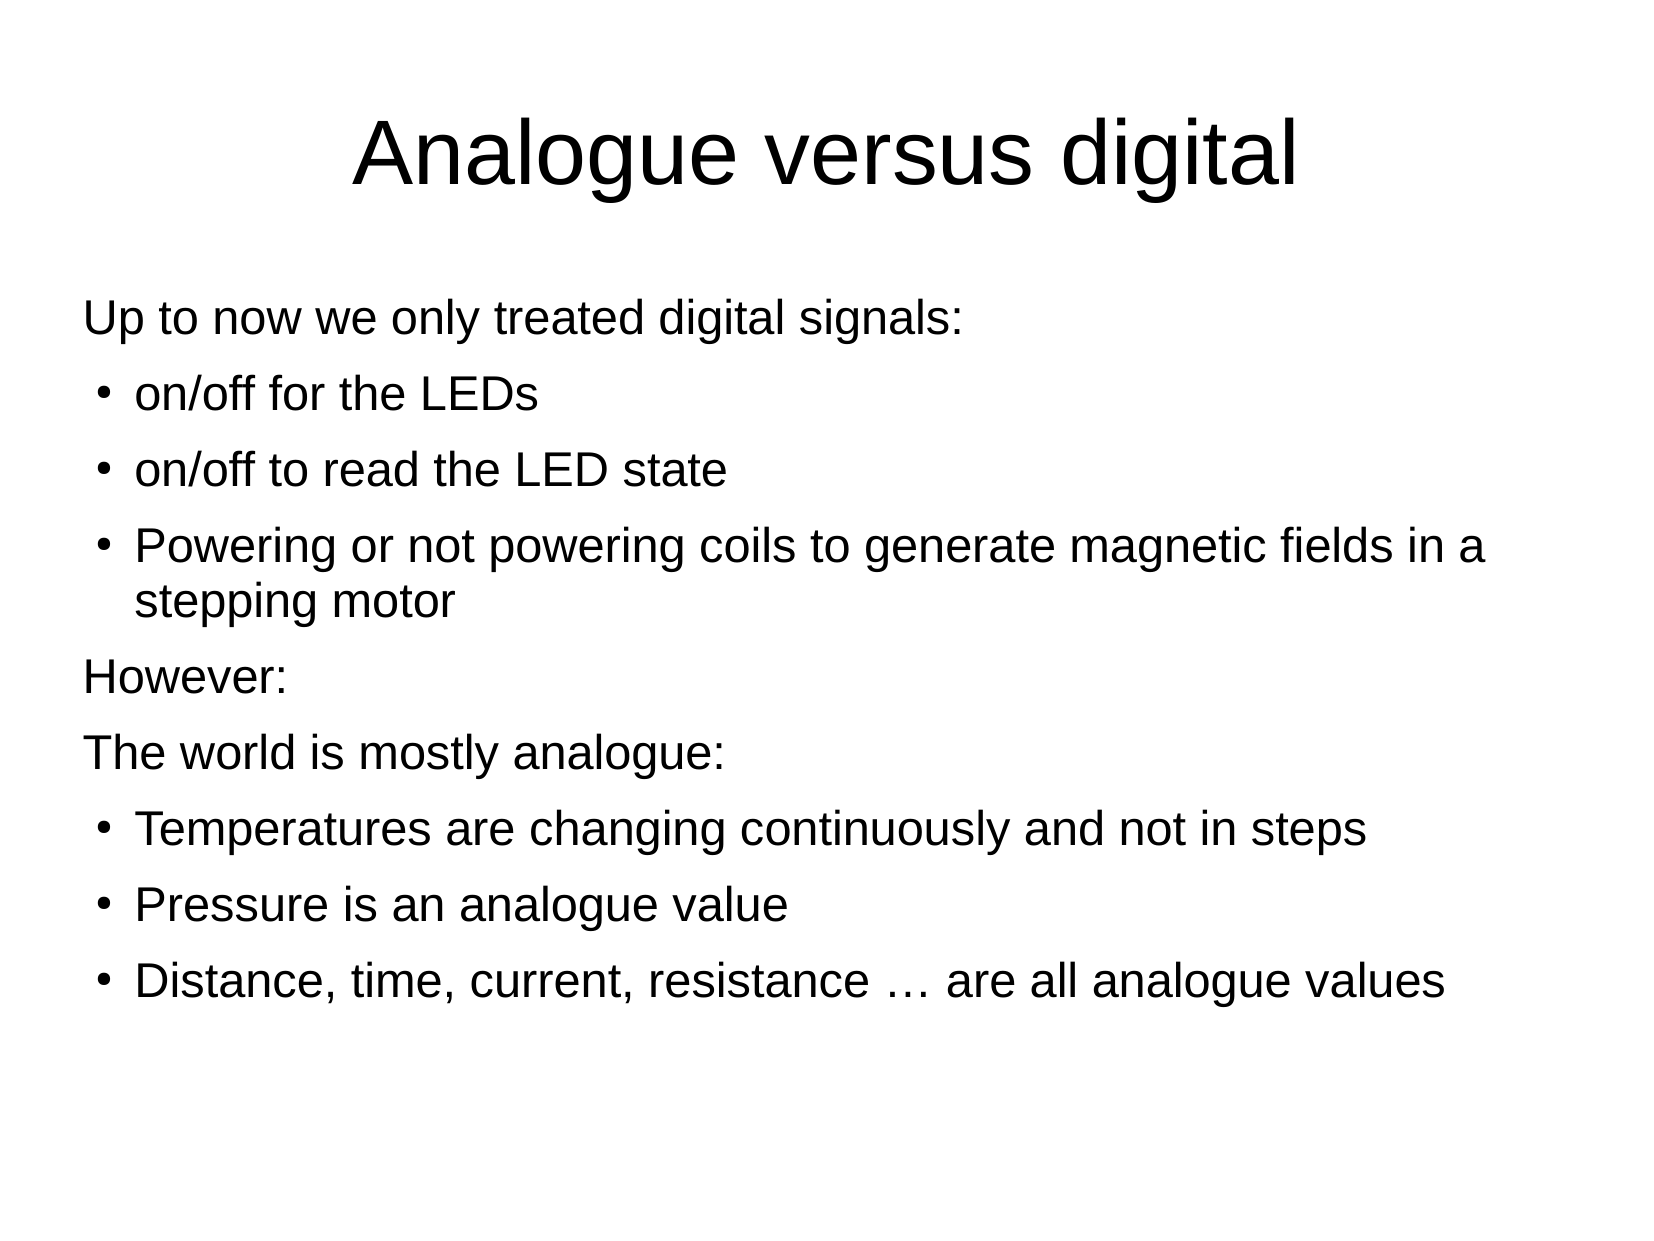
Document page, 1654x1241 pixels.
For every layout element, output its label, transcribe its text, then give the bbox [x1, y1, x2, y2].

list Up to now we only treated digital signals: on/off for the LEDs on/off to read the LED state Powering or not powering coils to generate magnetic fields in a stepping motor However: The world is mostly analogue: Temperatures are changing continuously and not in steps Pressure is an analogue value Distance, time, current, resistance … are all analogue values [82, 290, 1571, 1010]
title Analogue versus digital [82, 49, 1571, 257]
